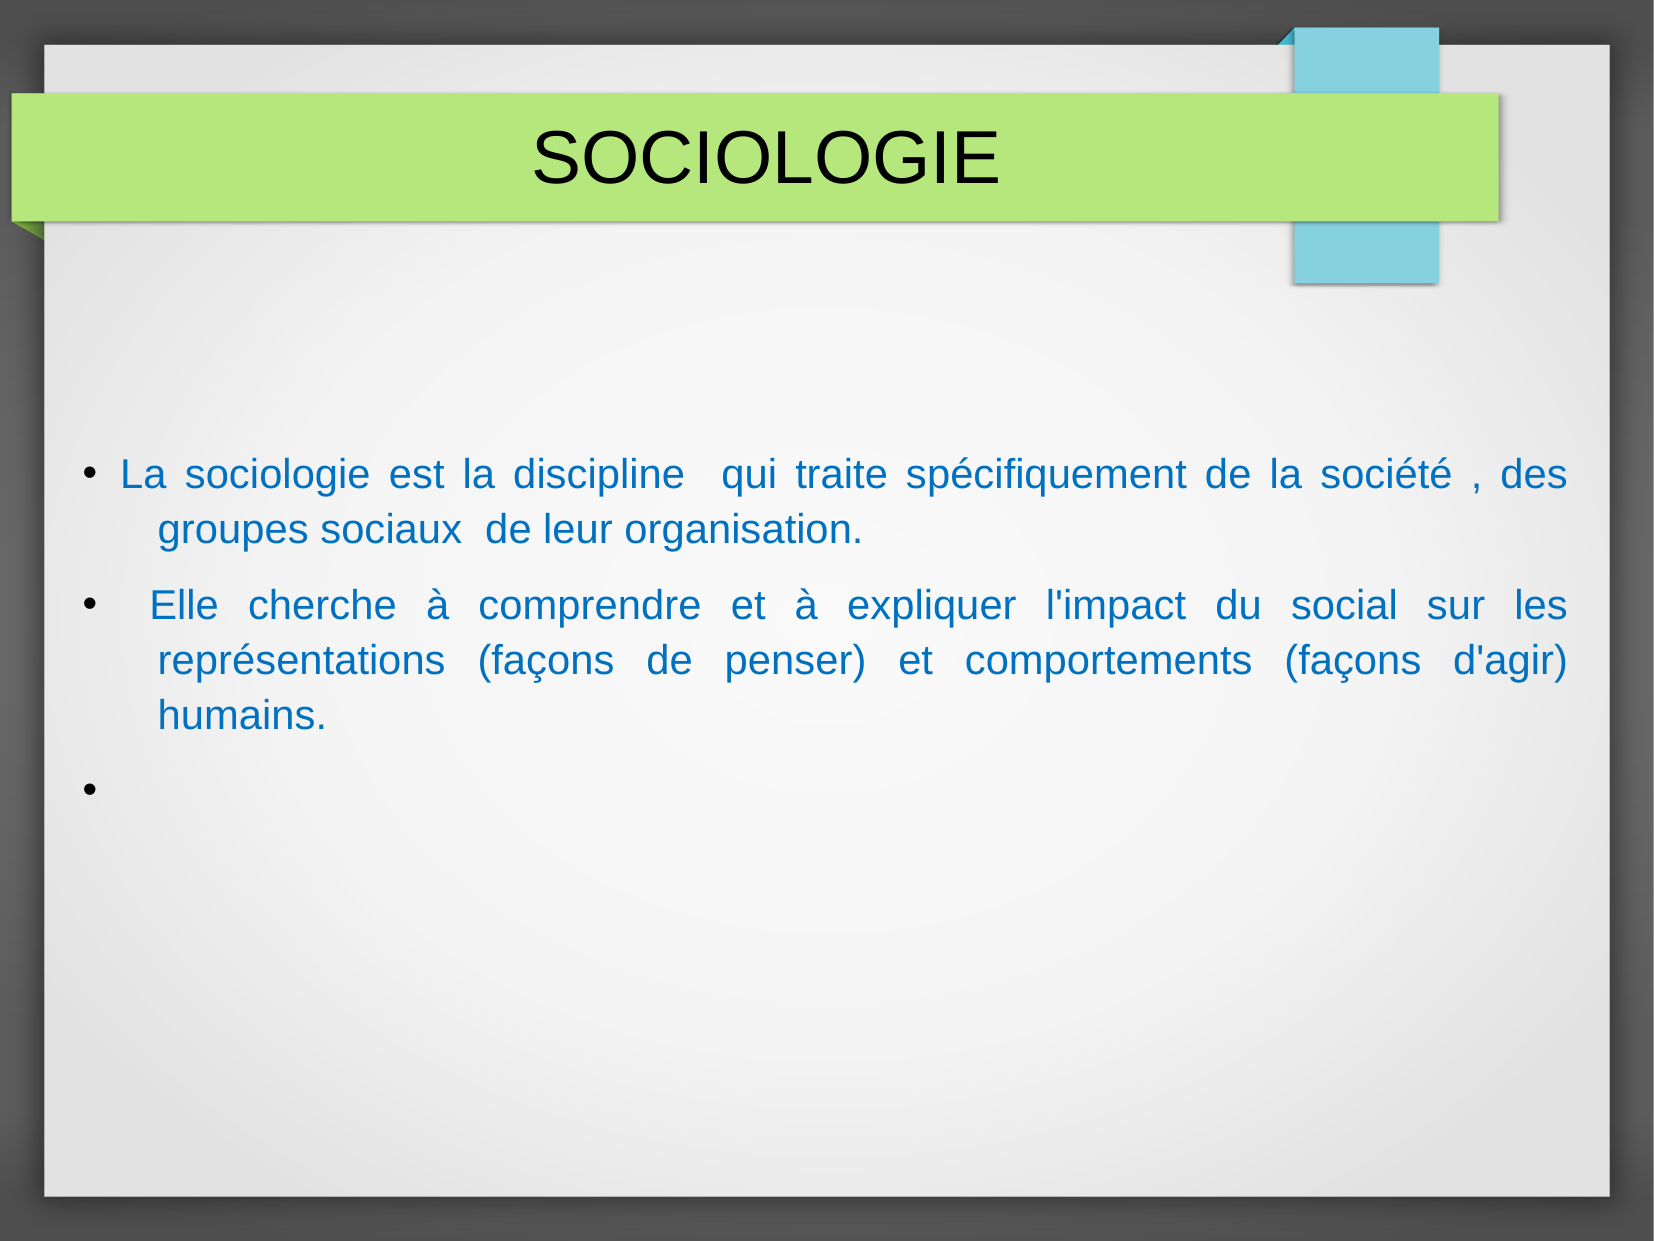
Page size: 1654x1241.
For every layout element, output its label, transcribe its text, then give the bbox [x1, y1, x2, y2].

list La sociologie est la discipline qui traite spécifiquement de la société , des groupes sociaux de leur organisation. Elle cherche à comprendre et à expliquer l'impact du social sur les représentations (façons de penser) et comportements (façons d'agir) humains. [82, 295, 1571, 1015]
title SOCIOLOGIE [82, 94, 1264, 213]
